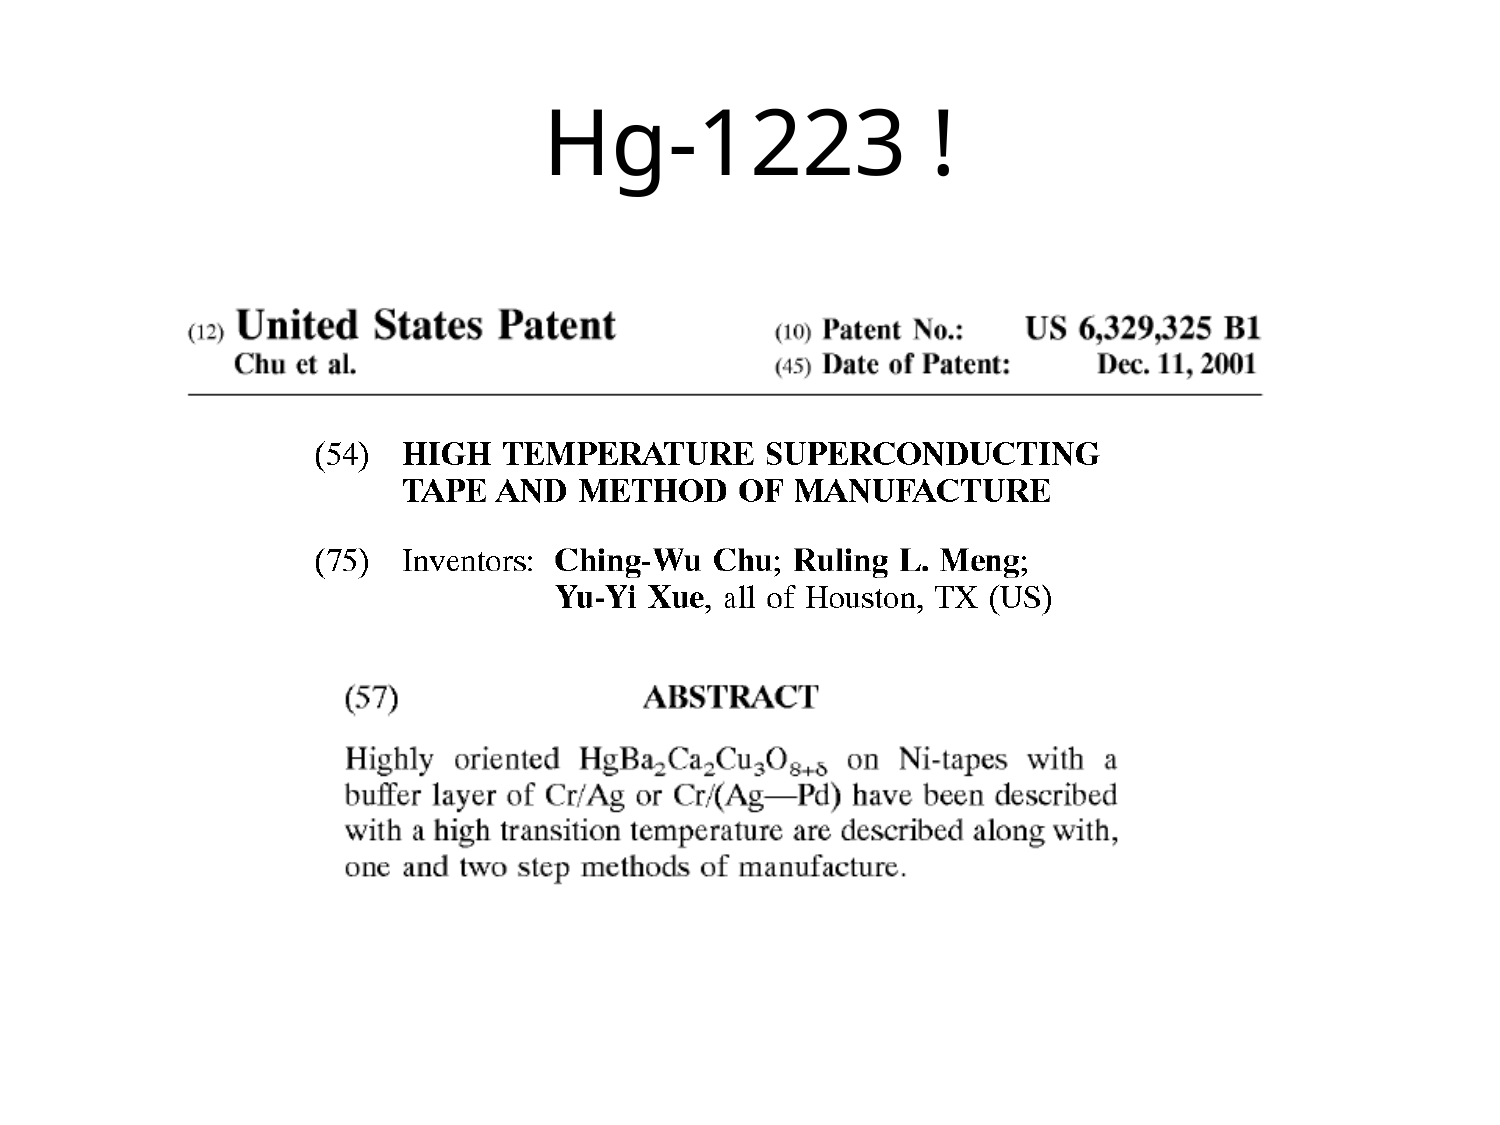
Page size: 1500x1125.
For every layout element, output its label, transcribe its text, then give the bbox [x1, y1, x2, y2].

picture [168, 299, 1276, 407]
picture [281, 412, 1161, 641]
picture [318, 662, 1155, 897]
title Hg-1223 ! [75, 45, 1426, 233]
